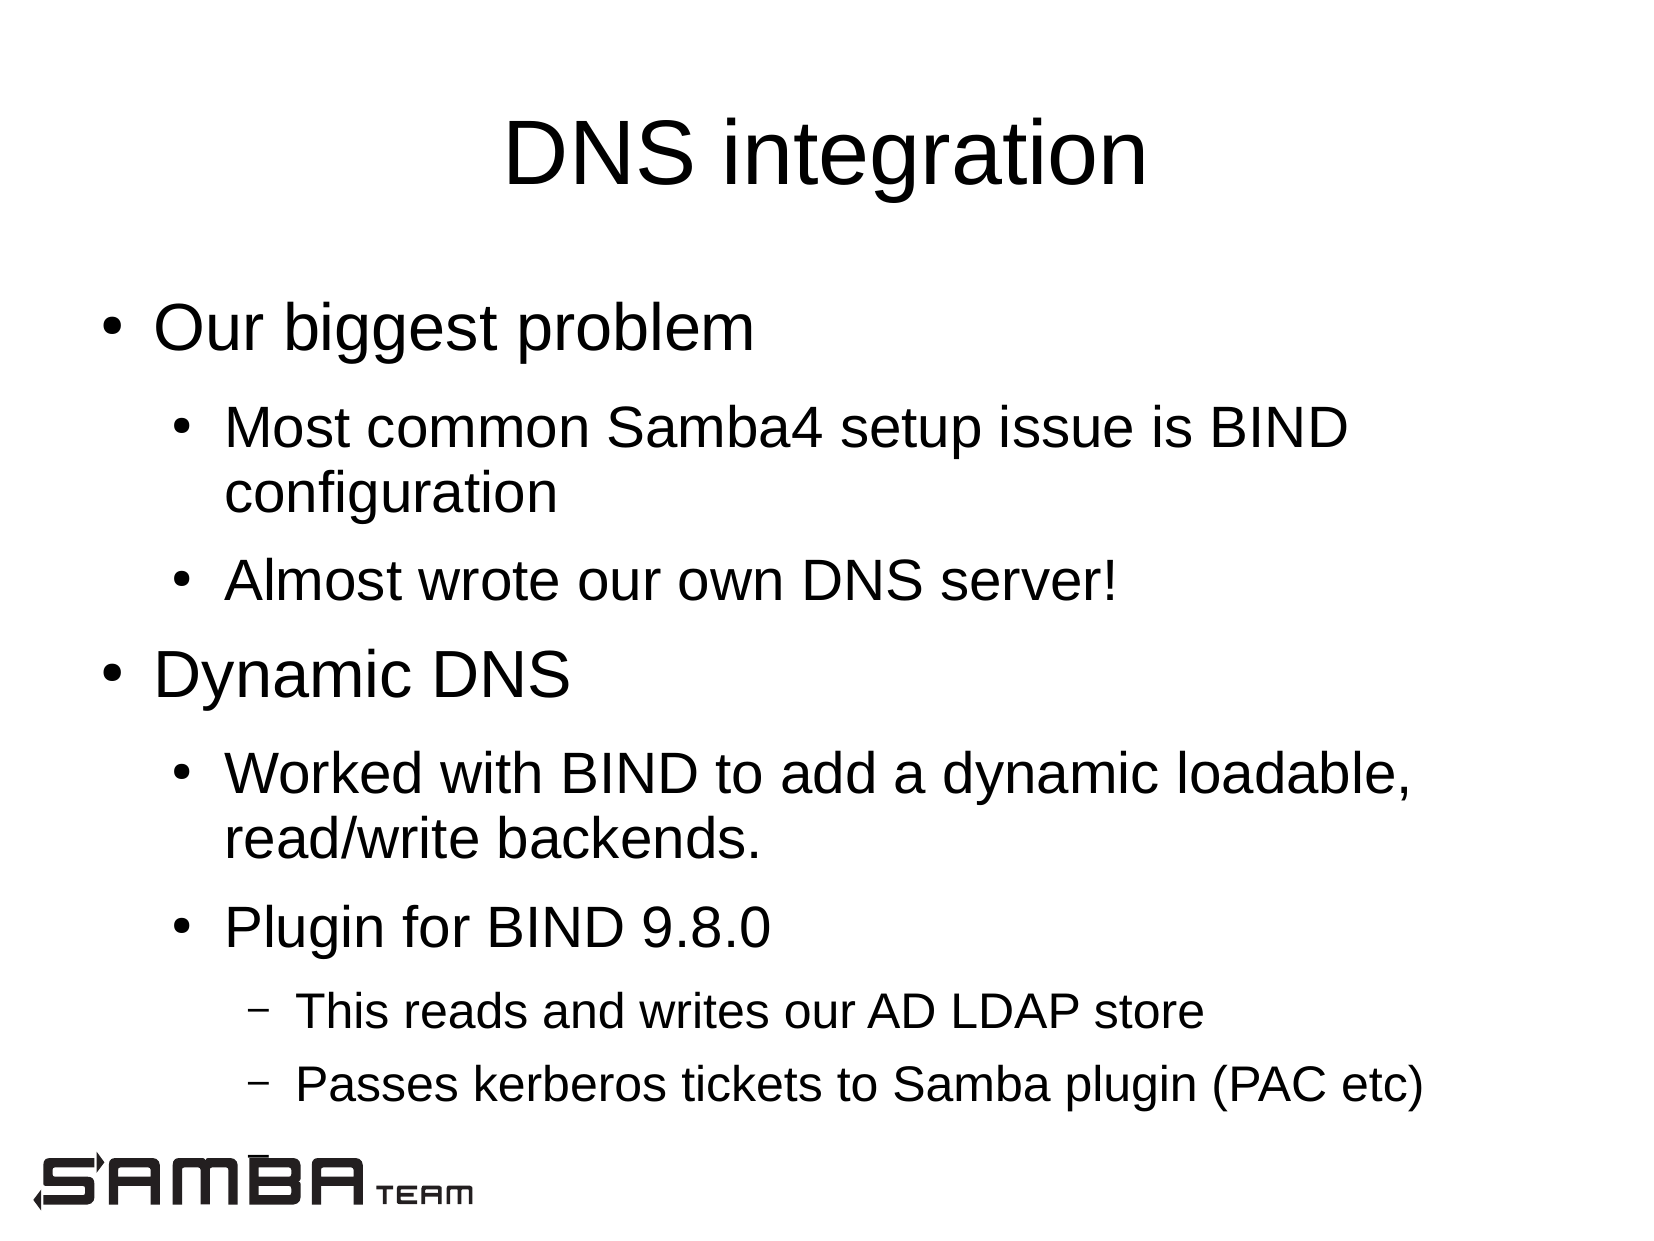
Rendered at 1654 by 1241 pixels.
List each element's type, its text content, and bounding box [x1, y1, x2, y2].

title DNS integration [82, 56, 1571, 250]
list Our biggest problem Most common Samba4 setup issue is BIND configuration Almost wrote our own DNS server! Dynamic DNS Worked with BIND to add a dynamic loadable, read/write backends. Plugin for BIND 9.8.0 This reads and writes our AD LDAP store Passes kerberos tickets to Samba plugin (PAC etc) [82, 290, 1571, 1187]
